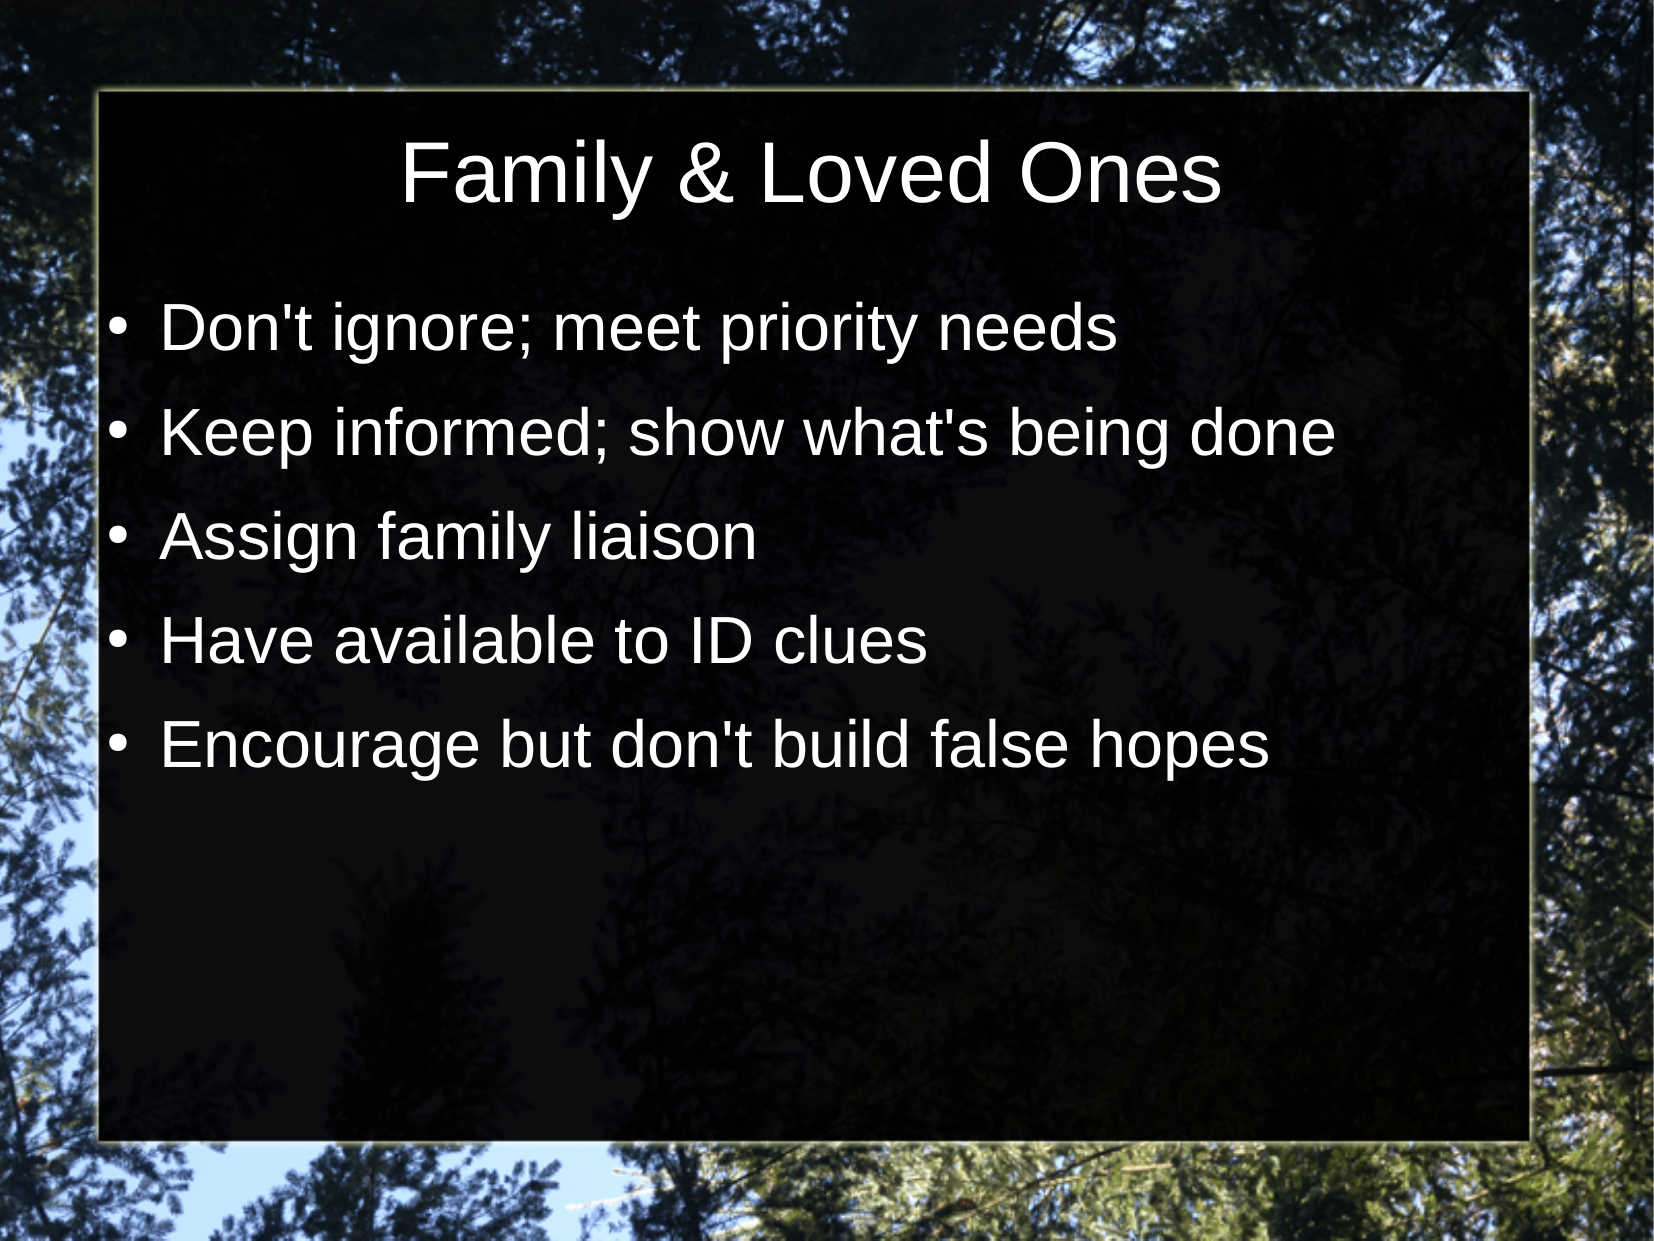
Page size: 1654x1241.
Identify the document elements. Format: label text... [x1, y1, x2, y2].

title Family & Loved Ones [88, 88, 1536, 257]
picture [0, 0, 1654, 1241]
list Don't ignore; meet priority needs Keep informed; show what's being done Assign family liaison Have available to ID clues Encourage but don't build false hopes [88, 290, 1536, 1010]
